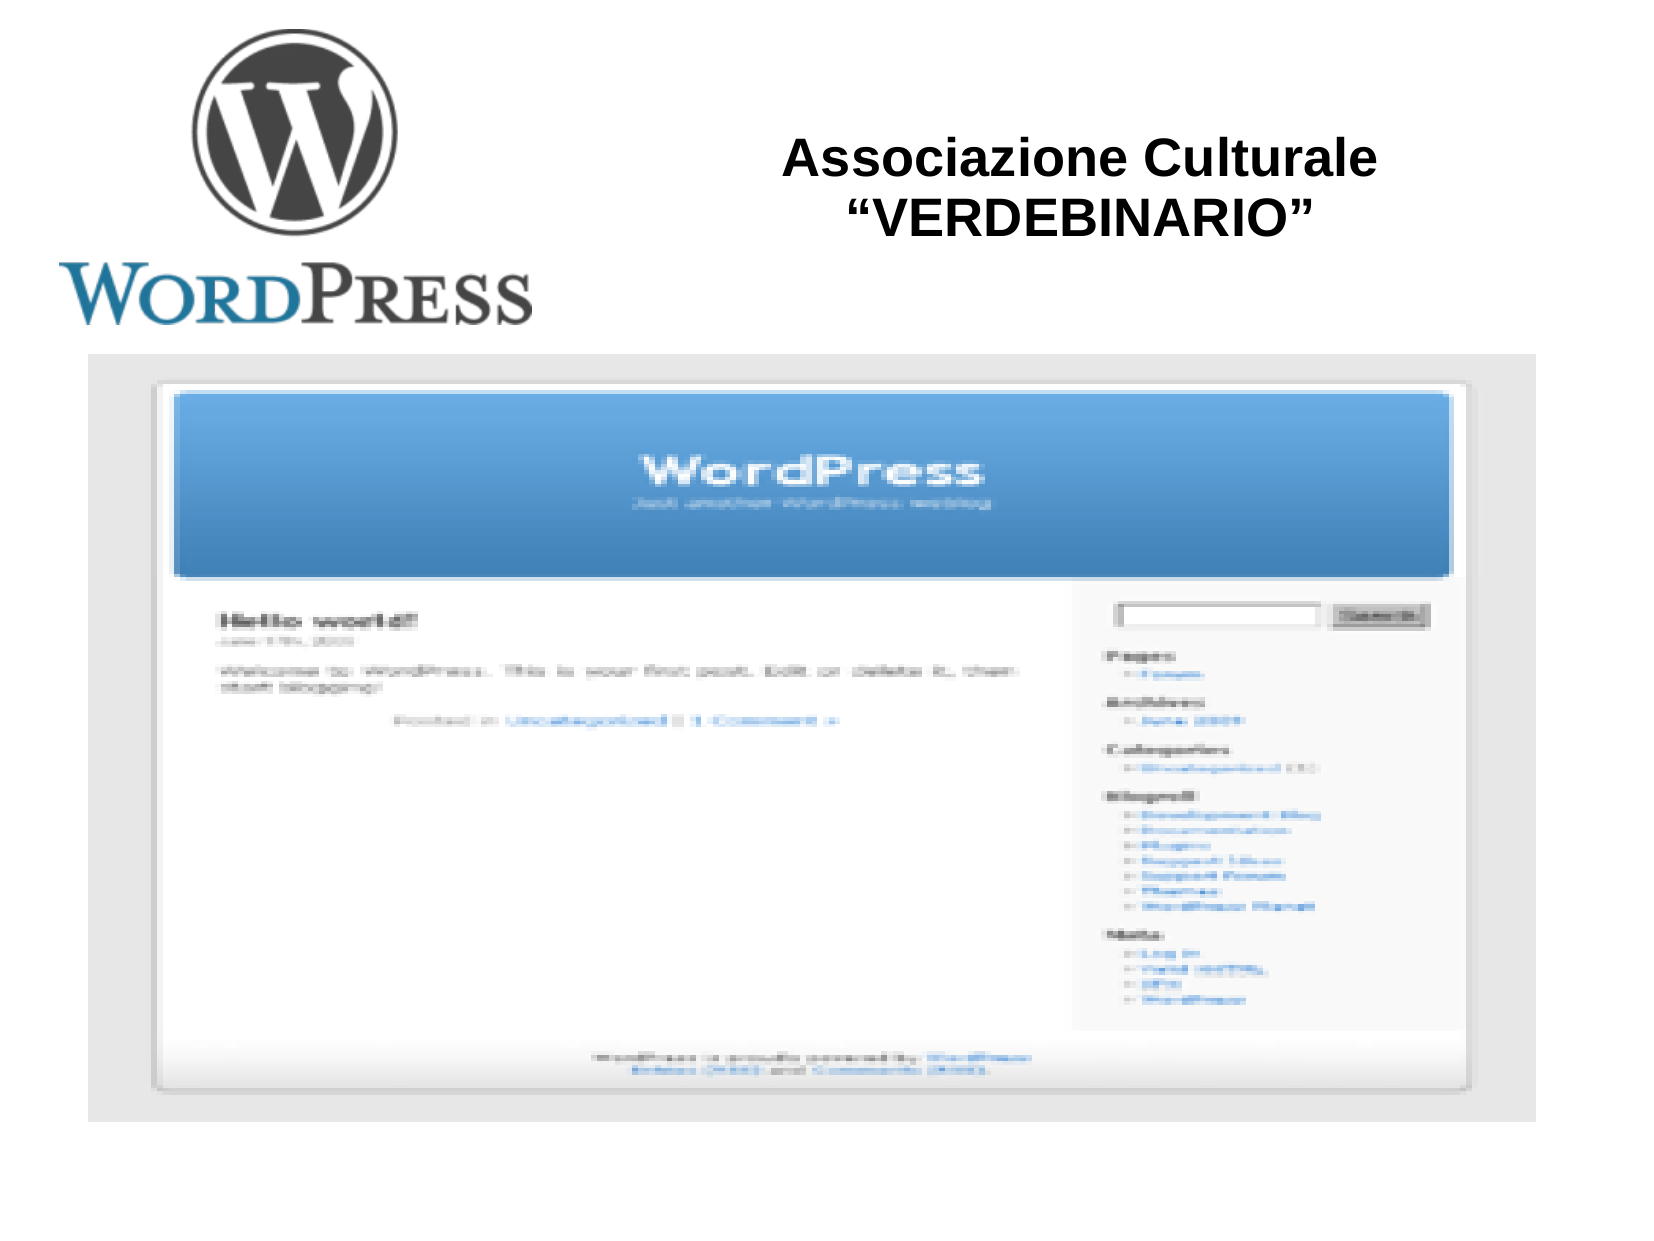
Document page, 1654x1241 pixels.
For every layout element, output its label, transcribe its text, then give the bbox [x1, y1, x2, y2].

picture [59, 29, 532, 325]
picture [88, 354, 1536, 1123]
title Associazione Culturale “VERDEBINARIO” [590, 50, 1571, 325]
